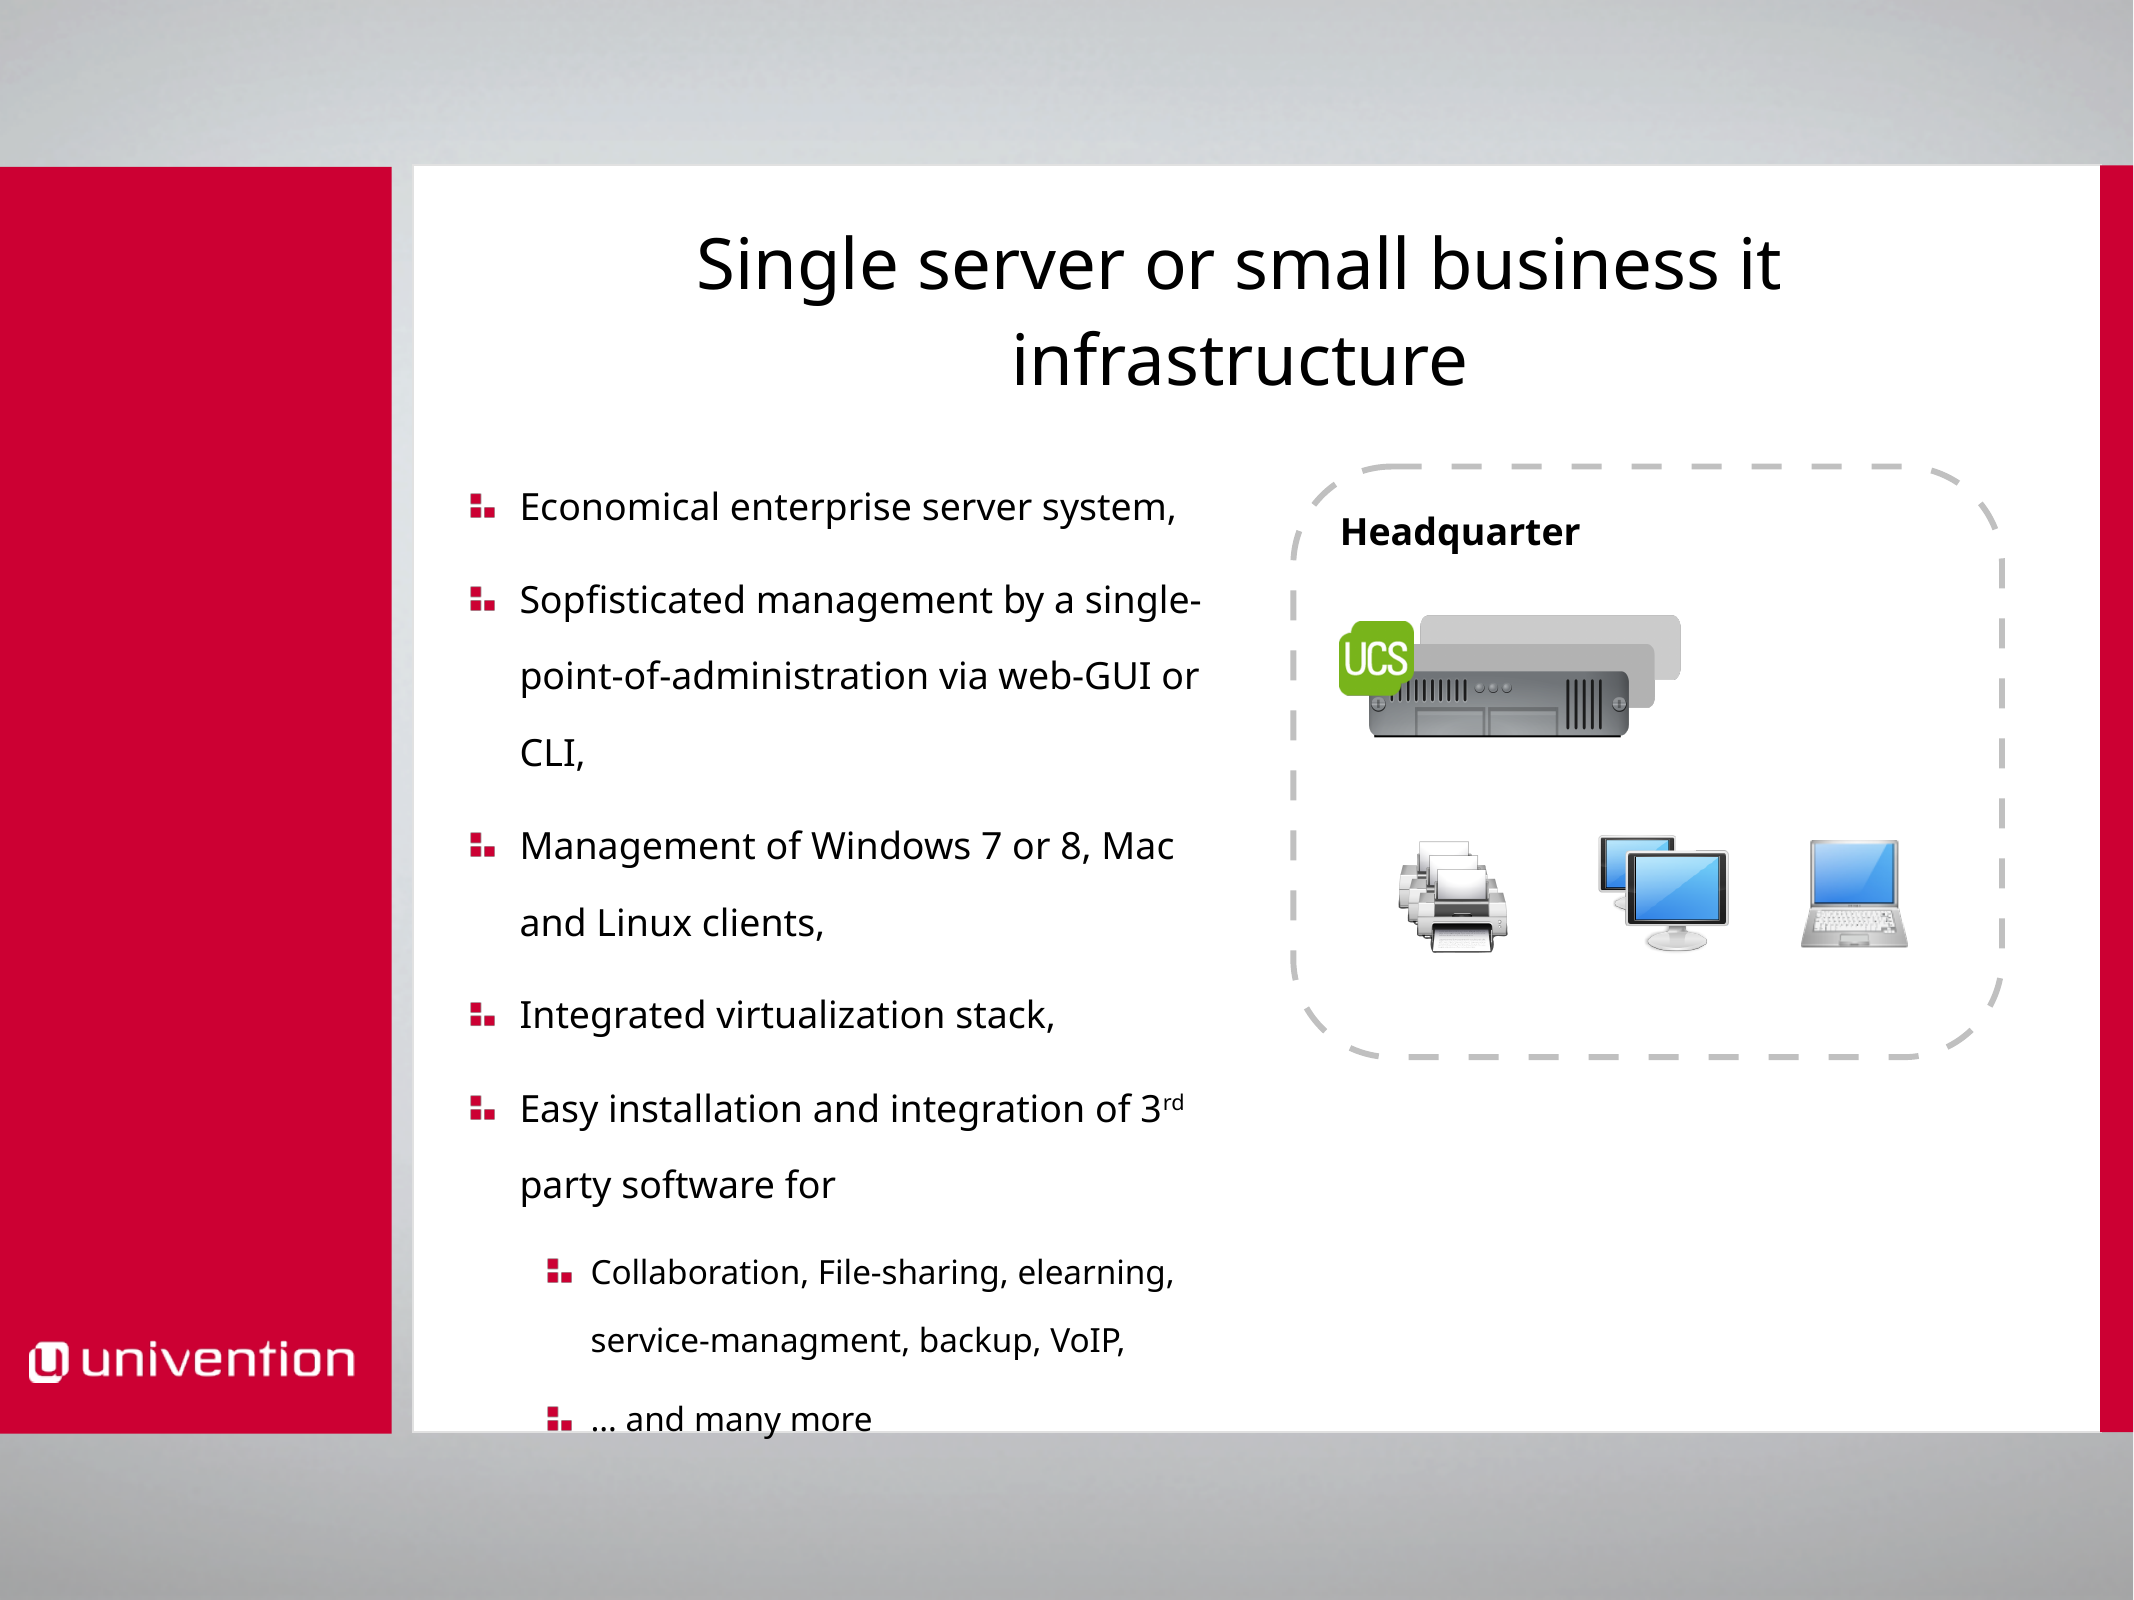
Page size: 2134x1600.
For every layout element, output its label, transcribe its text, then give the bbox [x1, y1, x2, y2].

picture [1393, 835, 1512, 954]
text_box Headquarter [1293, 466, 2003, 1058]
picture [0, 0, 2134, 1600]
title Single server or small business it infrastructure [472, 225, 2008, 395]
picture [29, 1340, 355, 1383]
list Economical enterprise server system, Sopfisticated management by a single-point-of-administration via web-GUI or CLI, Management of Windows 7 or 8, Mac and Linux clients, Integrated virtualization stack, Easy installation and integration of 3rd party software for Collaboration, File-sharing, elearning, service-managment, backup, VoIP, … and many more [448, 454, 1217, 1326]
picture [1801, 840, 1908, 949]
picture [1595, 832, 1737, 957]
